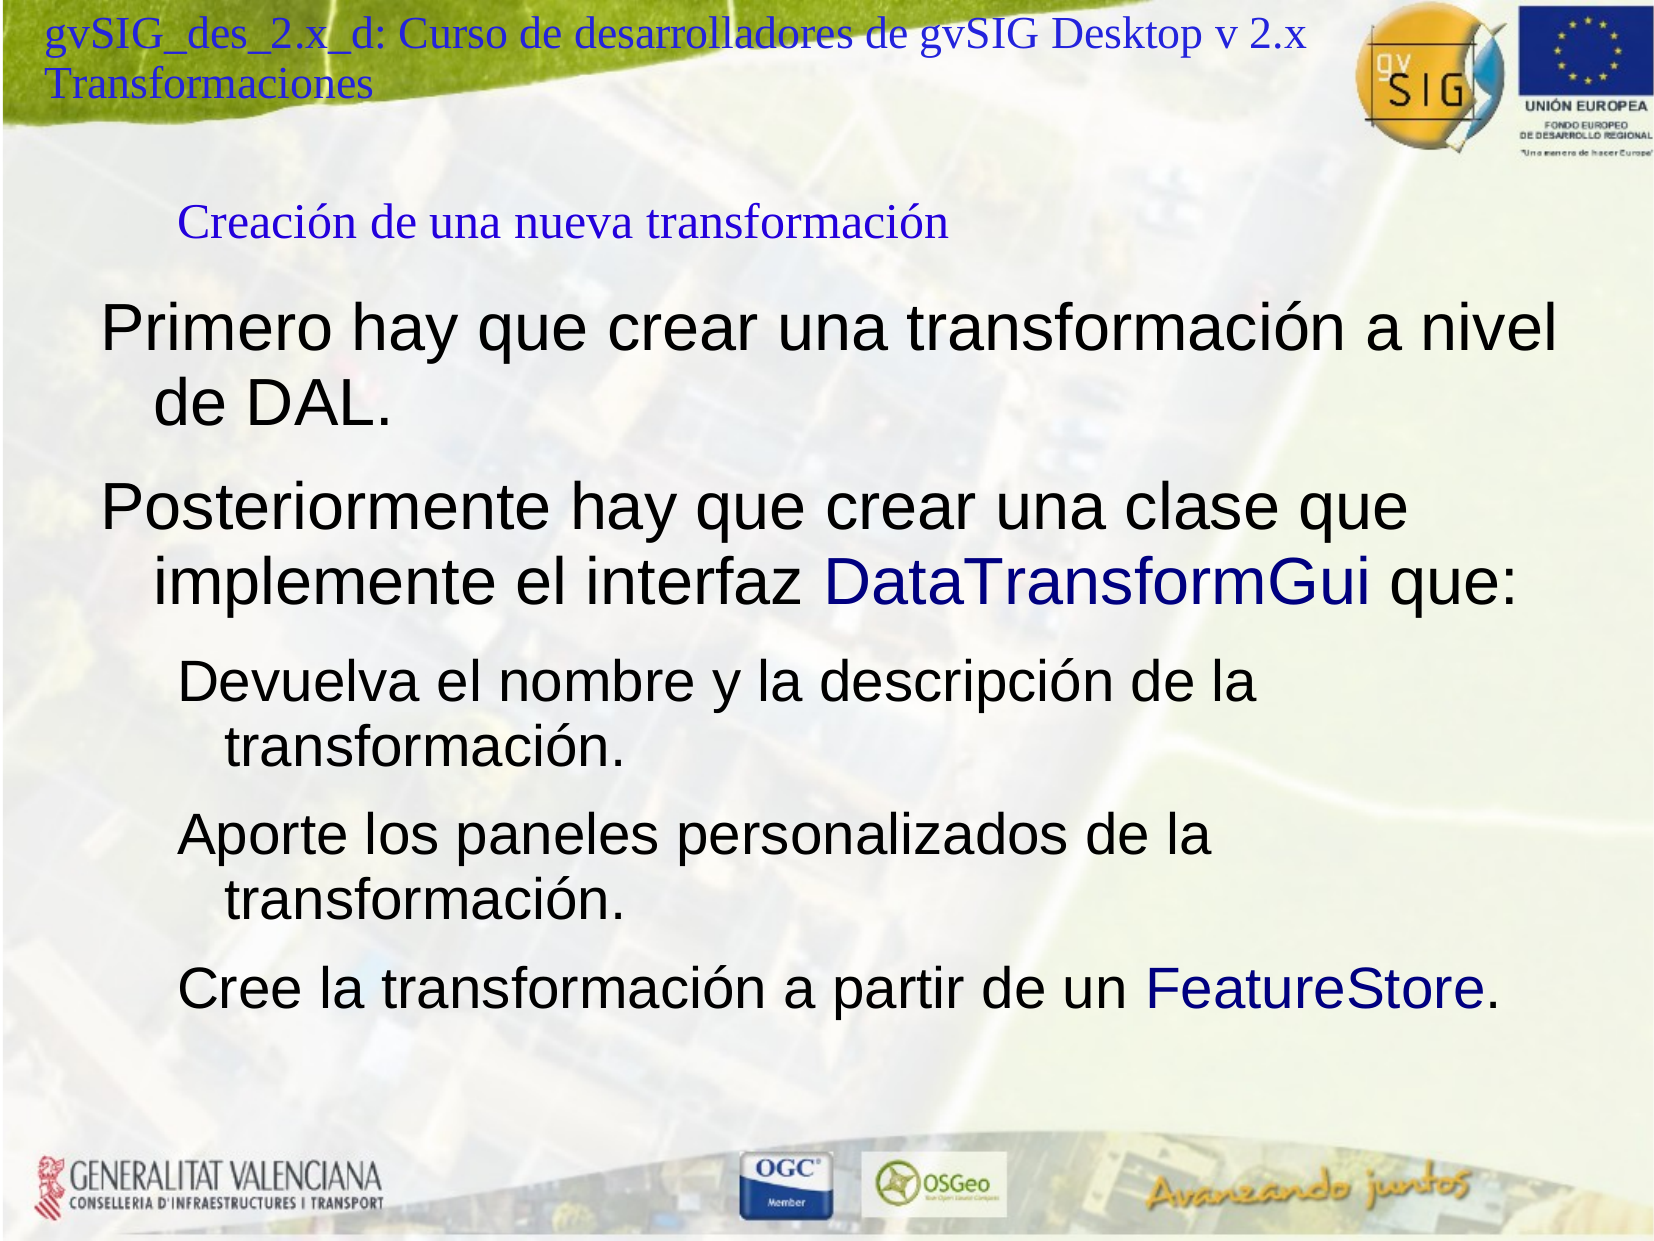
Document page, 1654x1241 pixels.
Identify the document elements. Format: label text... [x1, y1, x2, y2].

title Creación de una nueva transformación [177, 95, 1329, 290]
picture [2, 0, 1654, 1241]
list Primero hay que crear una transformación a nivel de DAL. Posteriormente hay que crear una clase que implemente el interfaz DataTransformGui que: Devuelva el nombre y la descripción de la transformación. Aporte los paneles personalizados de la transformación. Cree la transformación a partir de un FeatureStore. [82, 290, 1571, 1021]
